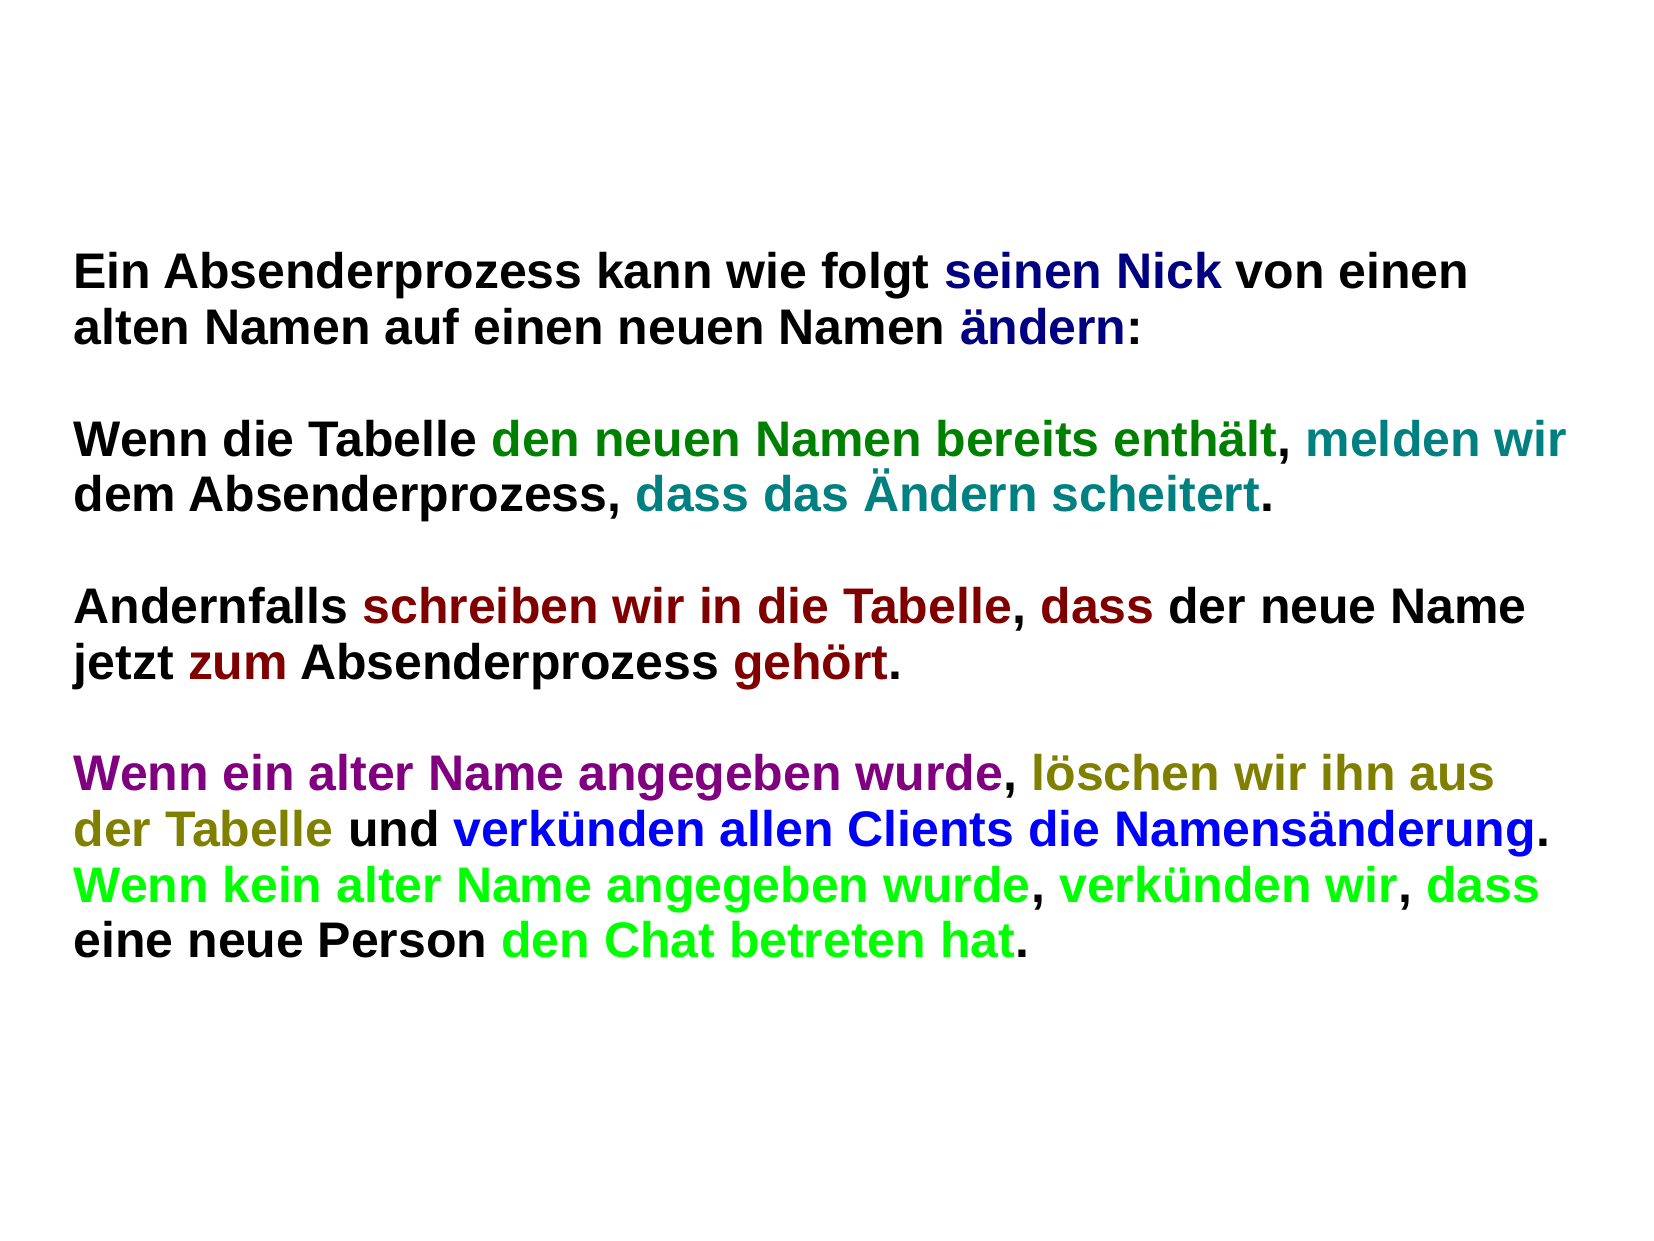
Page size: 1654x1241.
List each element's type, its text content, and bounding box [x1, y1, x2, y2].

text_box Ein Absenderprozess kann wie folgt seinen Nick von einen alten Namen auf einen neuen Namen ändern: Wenn die Tabelle den neuen Namen bereits enthält, melden wir dem Absenderprozess, dass das Ändern scheitert. Andernfalls schreiben wir in die Tabelle, dass der neue Name jetzt zum Absenderprozess gehört. Wenn ein alter Name angegeben wurde, löschen wir ihn aus der Tabelle und verkünden allen Clients die Namensänderung. Wenn kein alter Name angegeben wurde, verkünden wir, dass eine neue Person den Chat betreten hat. [59, 236, 1595, 1198]
